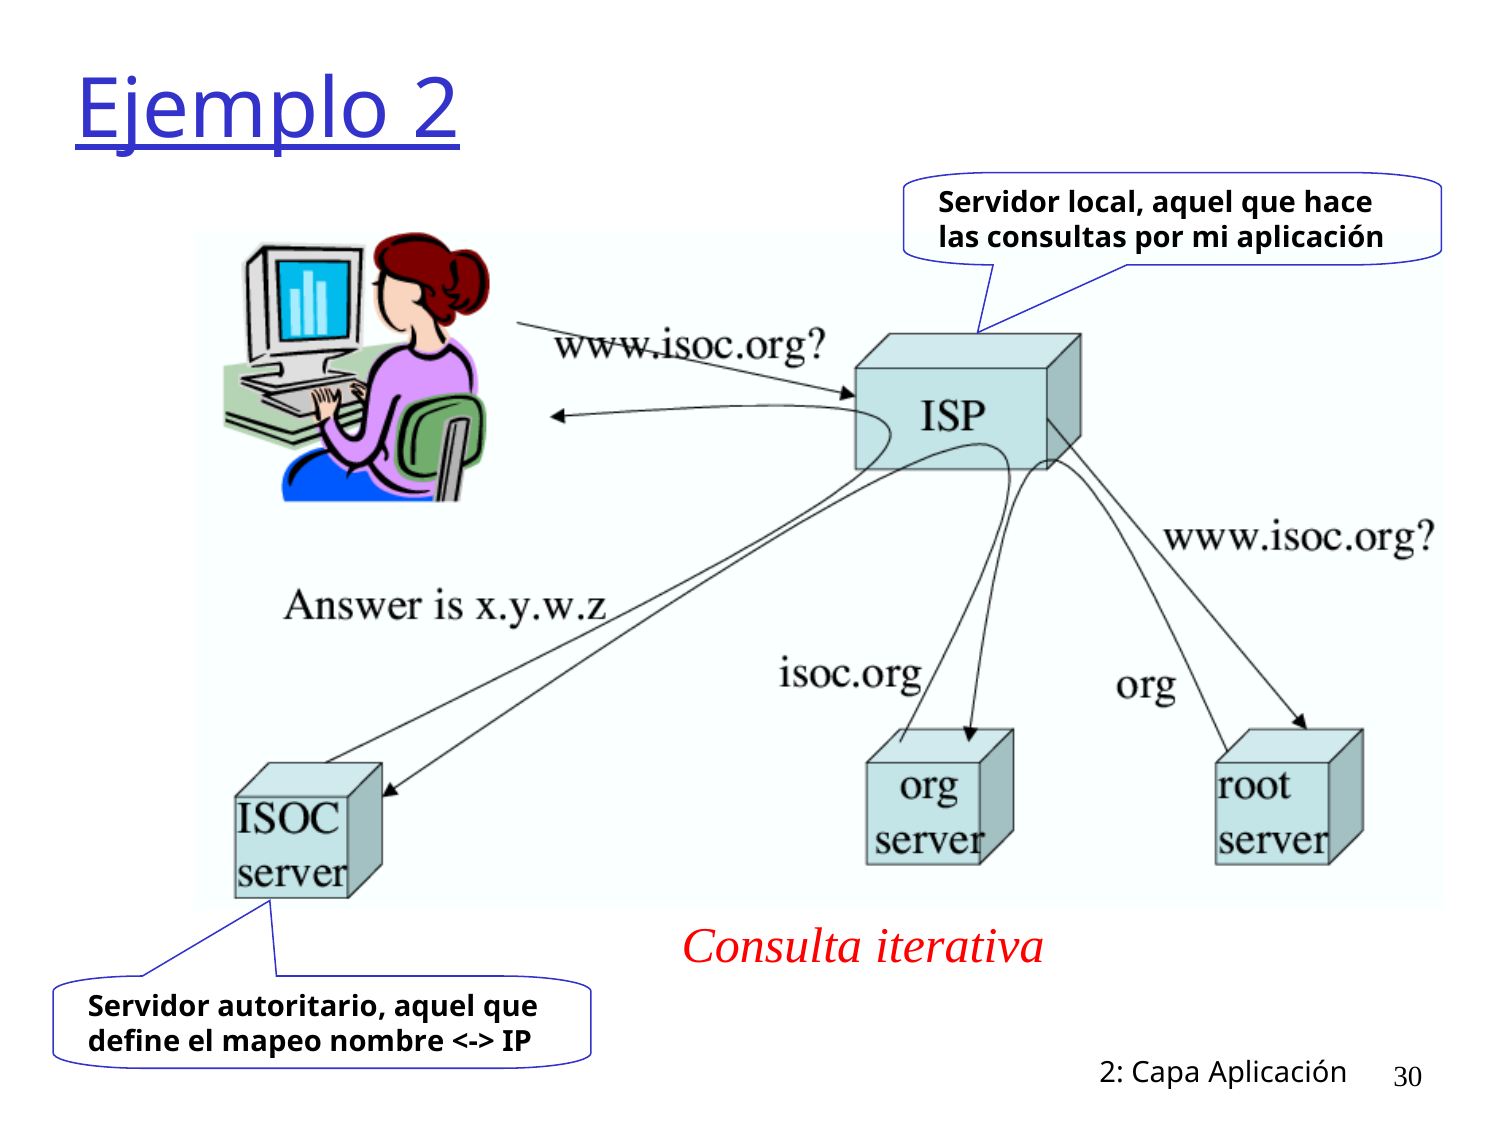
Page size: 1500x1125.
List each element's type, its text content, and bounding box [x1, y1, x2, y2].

picture [194, 231, 1444, 910]
title Ejemplo 2 [75, 23, 1426, 188]
text_box Servidor local, aquel que hace las consultas por mi aplicación [903, 179, 1442, 333]
text_box Consulta iterativa [666, 904, 1060, 981]
text_box Servidor autoritario, aquel que define el mapeo nombre <-> IP [53, 900, 591, 1069]
